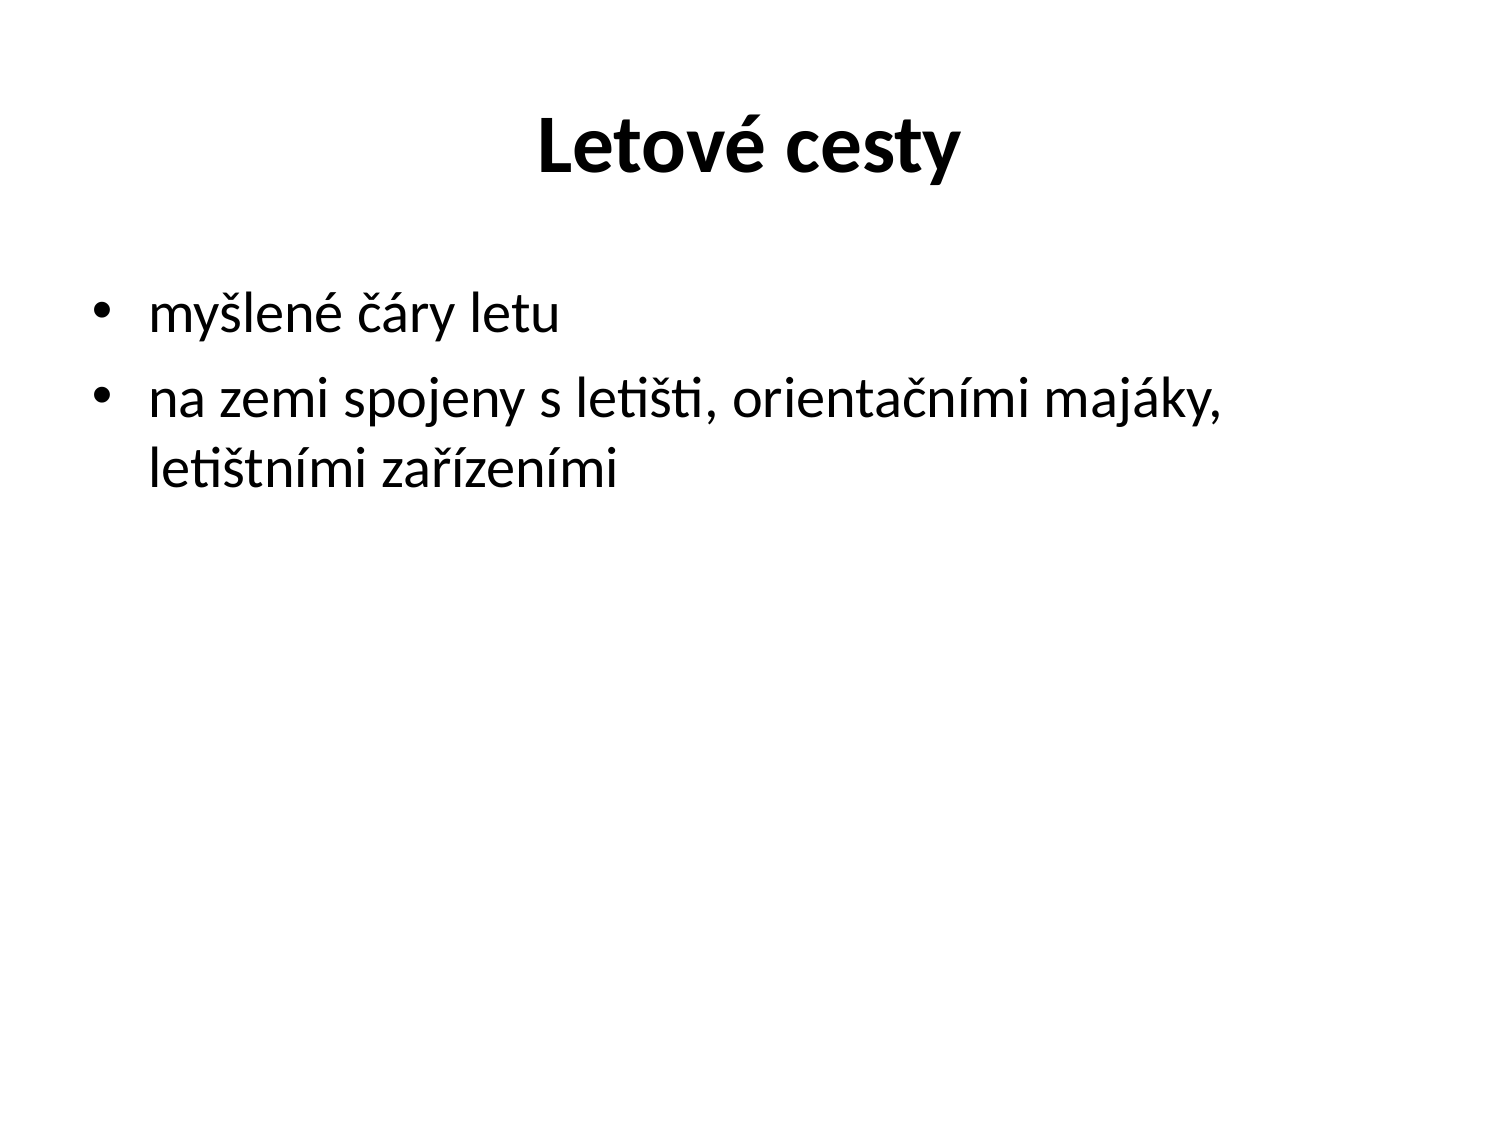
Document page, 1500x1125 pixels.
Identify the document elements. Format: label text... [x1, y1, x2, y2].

title Letové cesty [75, 45, 1426, 233]
list myšlené čáry letu na zemi spojeny s letišti, orientačními majáky, letištními zařízeními [76, 267, 1427, 1010]
